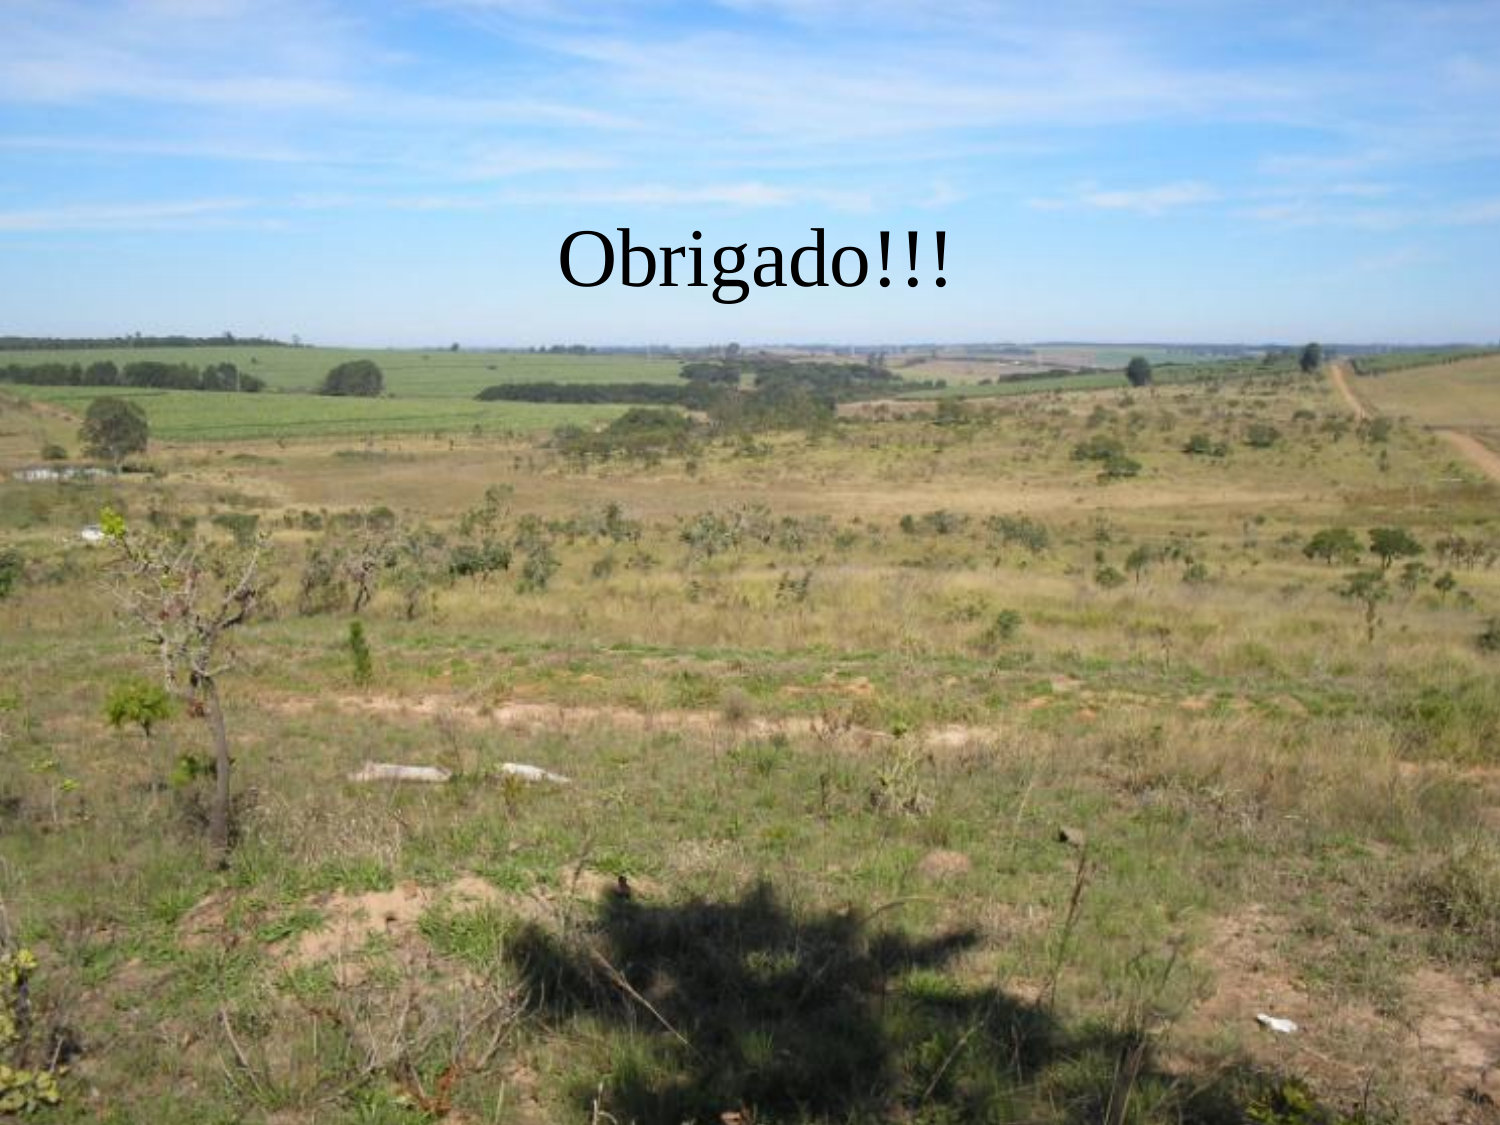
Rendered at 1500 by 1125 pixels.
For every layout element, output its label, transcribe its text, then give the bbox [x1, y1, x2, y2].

text_box Obrigado!!! [399, 195, 1113, 311]
picture [0, 0, 1500, 1125]
